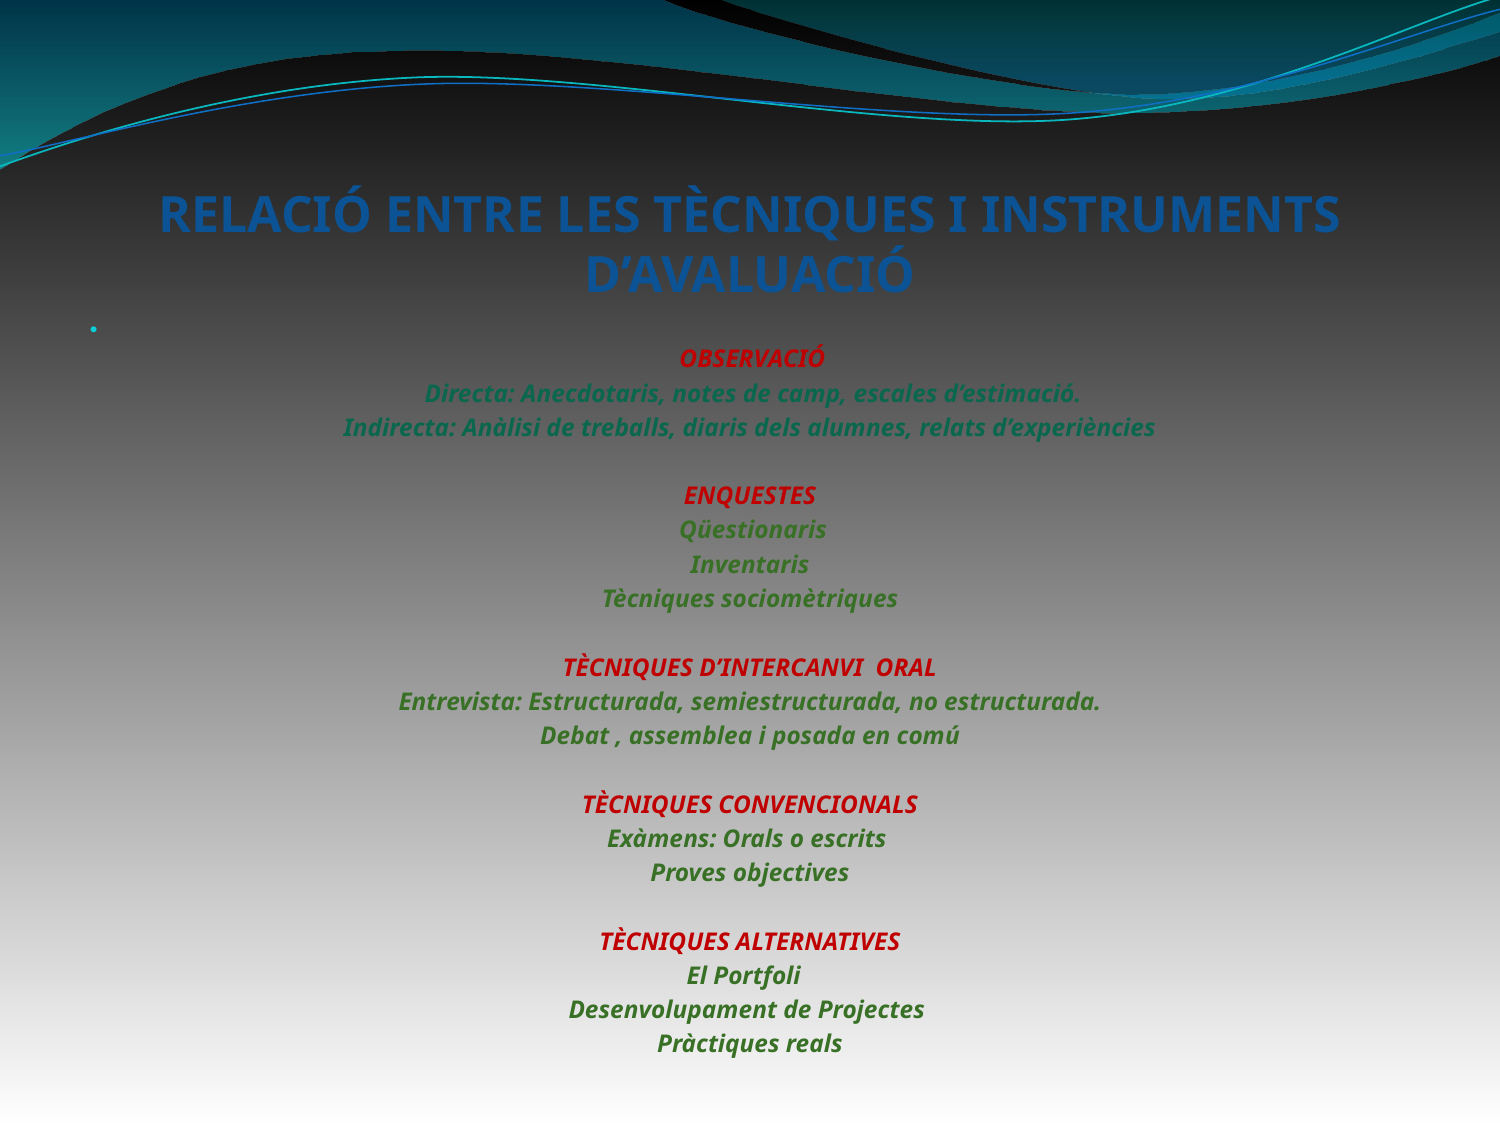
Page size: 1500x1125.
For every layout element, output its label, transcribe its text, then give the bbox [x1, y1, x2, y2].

list OBSERVACIÓ Directa: Anecdotaris, notes de camp, escales d’estimació. Indirecta: Anàlisi de treballs, diaris dels alumnes, relats d’experiències ENQUESTES Qüestionaris Inventaris Tècniques sociomètriques TÈCNIQUES D’INTERCANVI ORAL Entrevista: Estructurada, semiestructurada, no estructurada. Debat , assemblea i posada en comú TÈCNIQUES CONVENCIONALS Exàmens: Orals o escrits Proves objectives TÈCNIQUES ALTERNATIVES El Portfoli Desenvolupament de Projectes Pràctiques reals [75, 317, 1425, 1071]
title RELACIÓ ENTRE LES TÈCNIQUES I INSTRUMENTS D’AVALUACIÓ [75, 115, 1425, 303]
